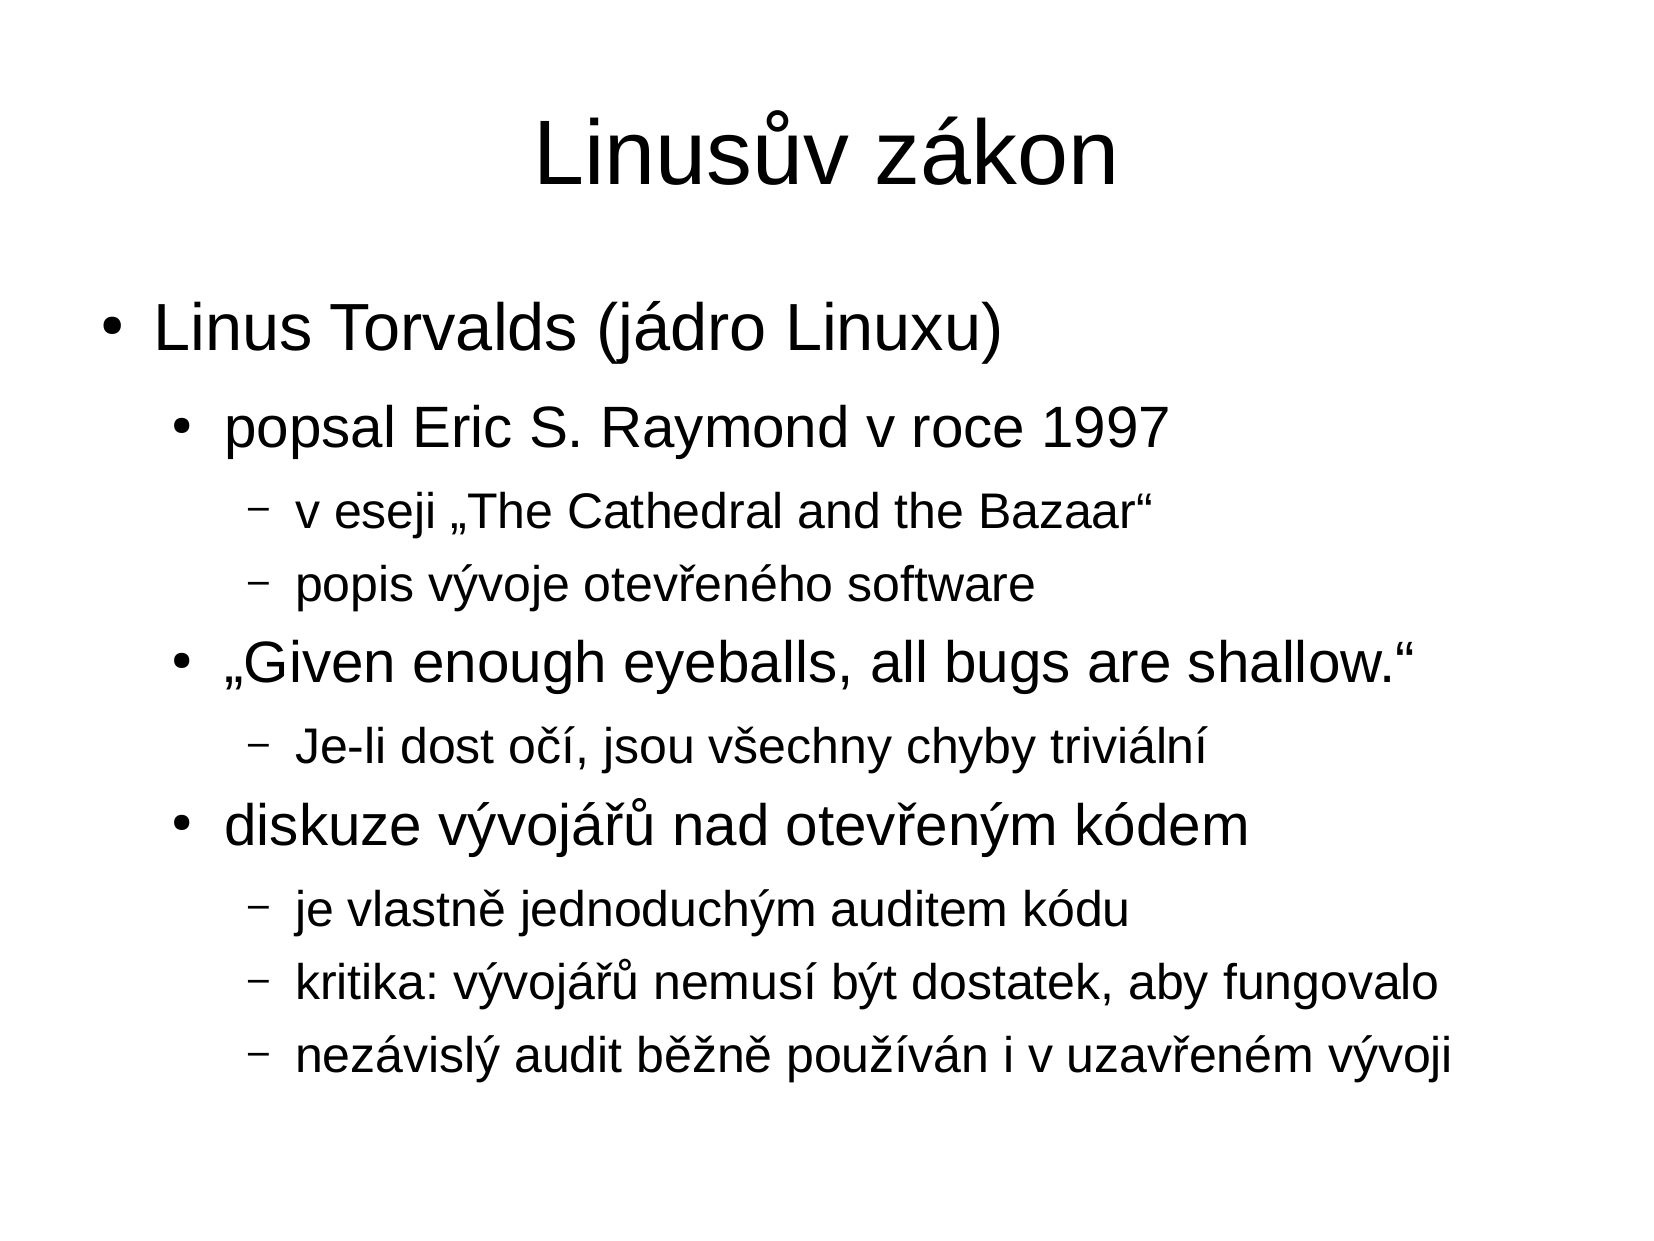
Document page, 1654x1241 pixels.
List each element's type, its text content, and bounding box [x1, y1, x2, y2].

list Linus Torvalds (jádro Linuxu) popsal Eric S. Raymond v roce 1997 v eseji „The Cathedral and the Bazaar“ popis vývoje otevřeného software „Given enough eyeballs, all bugs are shallow.“ Je-li dost očí, jsou všechny chyby triviální diskuze vývojářů nad otevřeným kódem je vlastně jednoduchým auditem kódu kritika: vývojářů nemusí být dostatek, aby fungovalo nezávislý audit běžně používán i v uzavřeném vývoji [82, 290, 1571, 1094]
title Linusův zákon [82, 56, 1571, 250]
